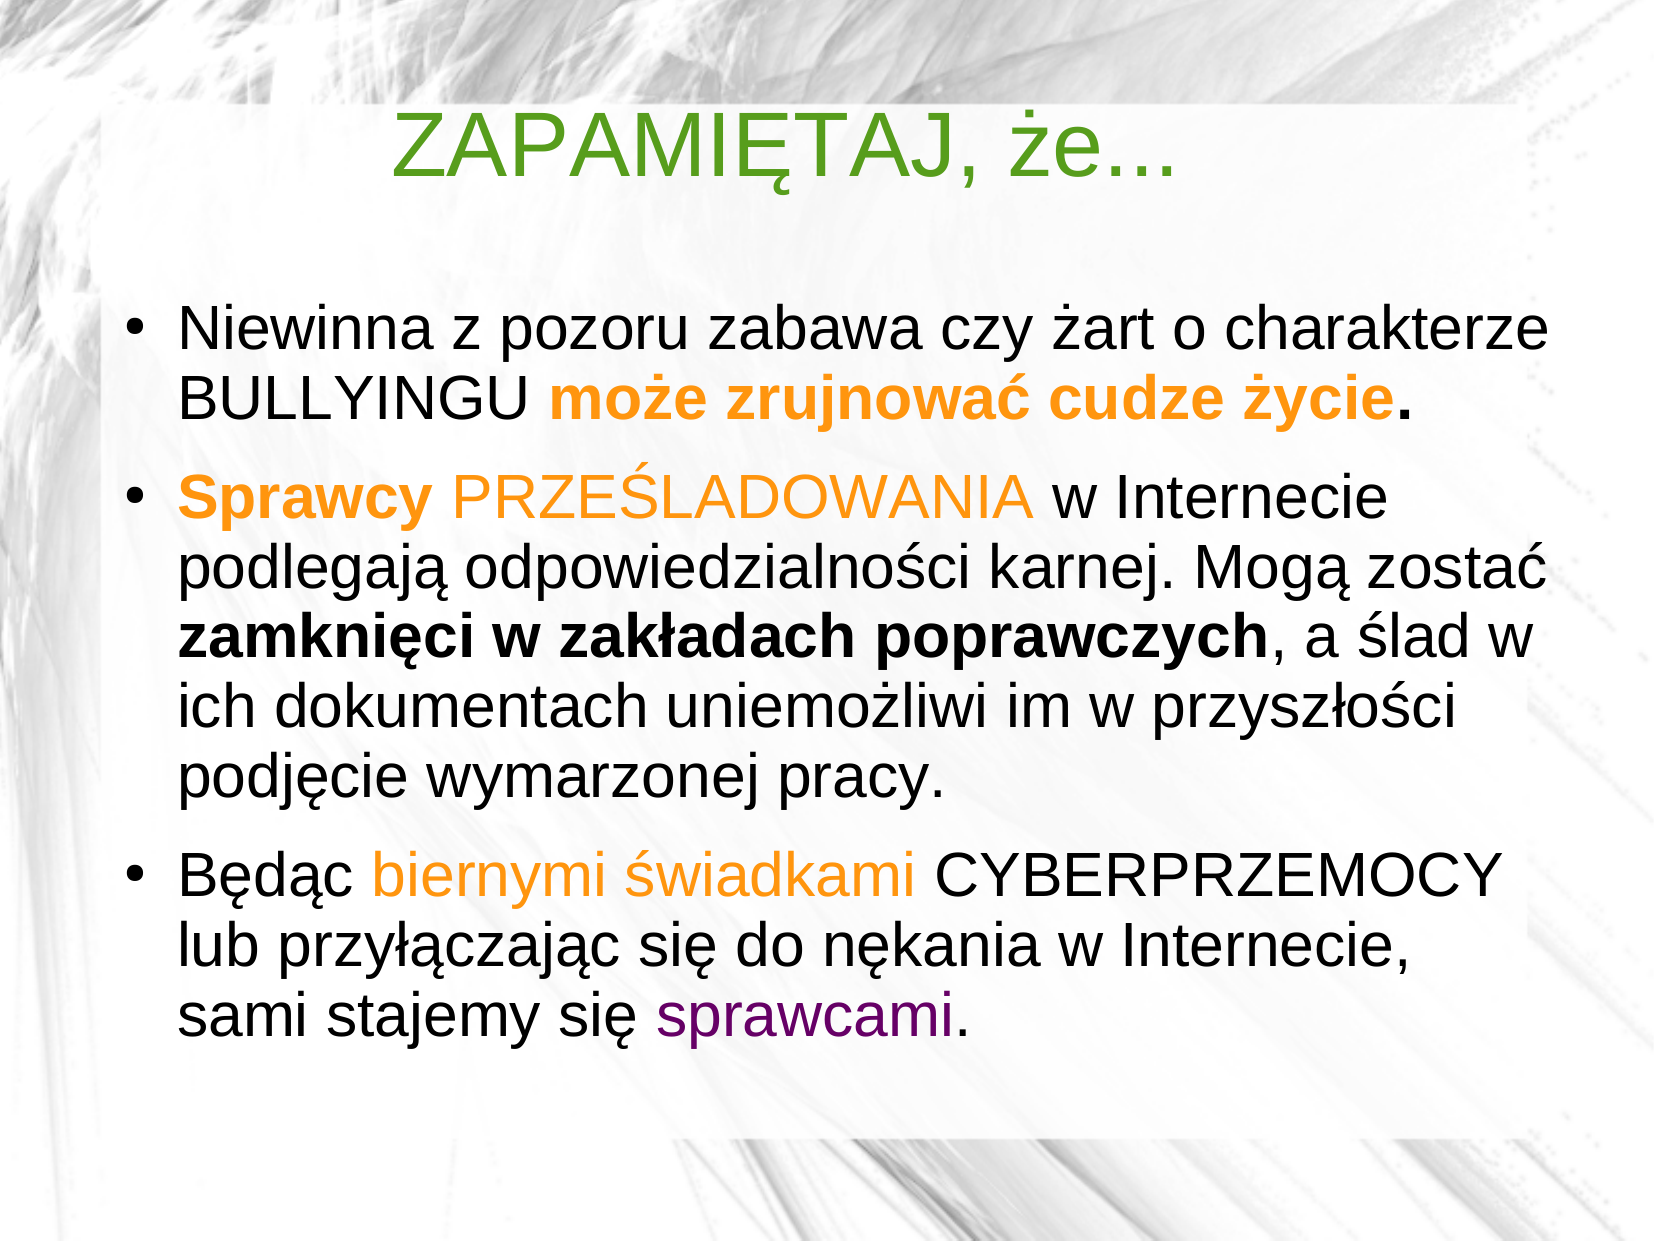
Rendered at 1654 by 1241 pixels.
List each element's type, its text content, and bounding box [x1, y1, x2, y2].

title ZAPAMIĘTAJ, że... [118, 93, 1506, 292]
list Niewinna z pozoru zabawa czy żart o charakterze BULLYINGU może zrujnować cudze życie. Sprawcy PRZEŚLADOWANIA w Internecie podlegają odpowiedzialności karnej. Mogą zostać zamknięci w zakładach poprawczych, a ślad w ich dokumentach uniemożliwi im w przyszłości podjęcie wymarzonej pracy. Będąc biernymi świadkami CYBERPRZEMOCY lub przyłączając się do nękania w Internecie, sami stajemy się sprawcami. [106, 292, 1559, 1158]
picture [0, 0, 1654, 1241]
